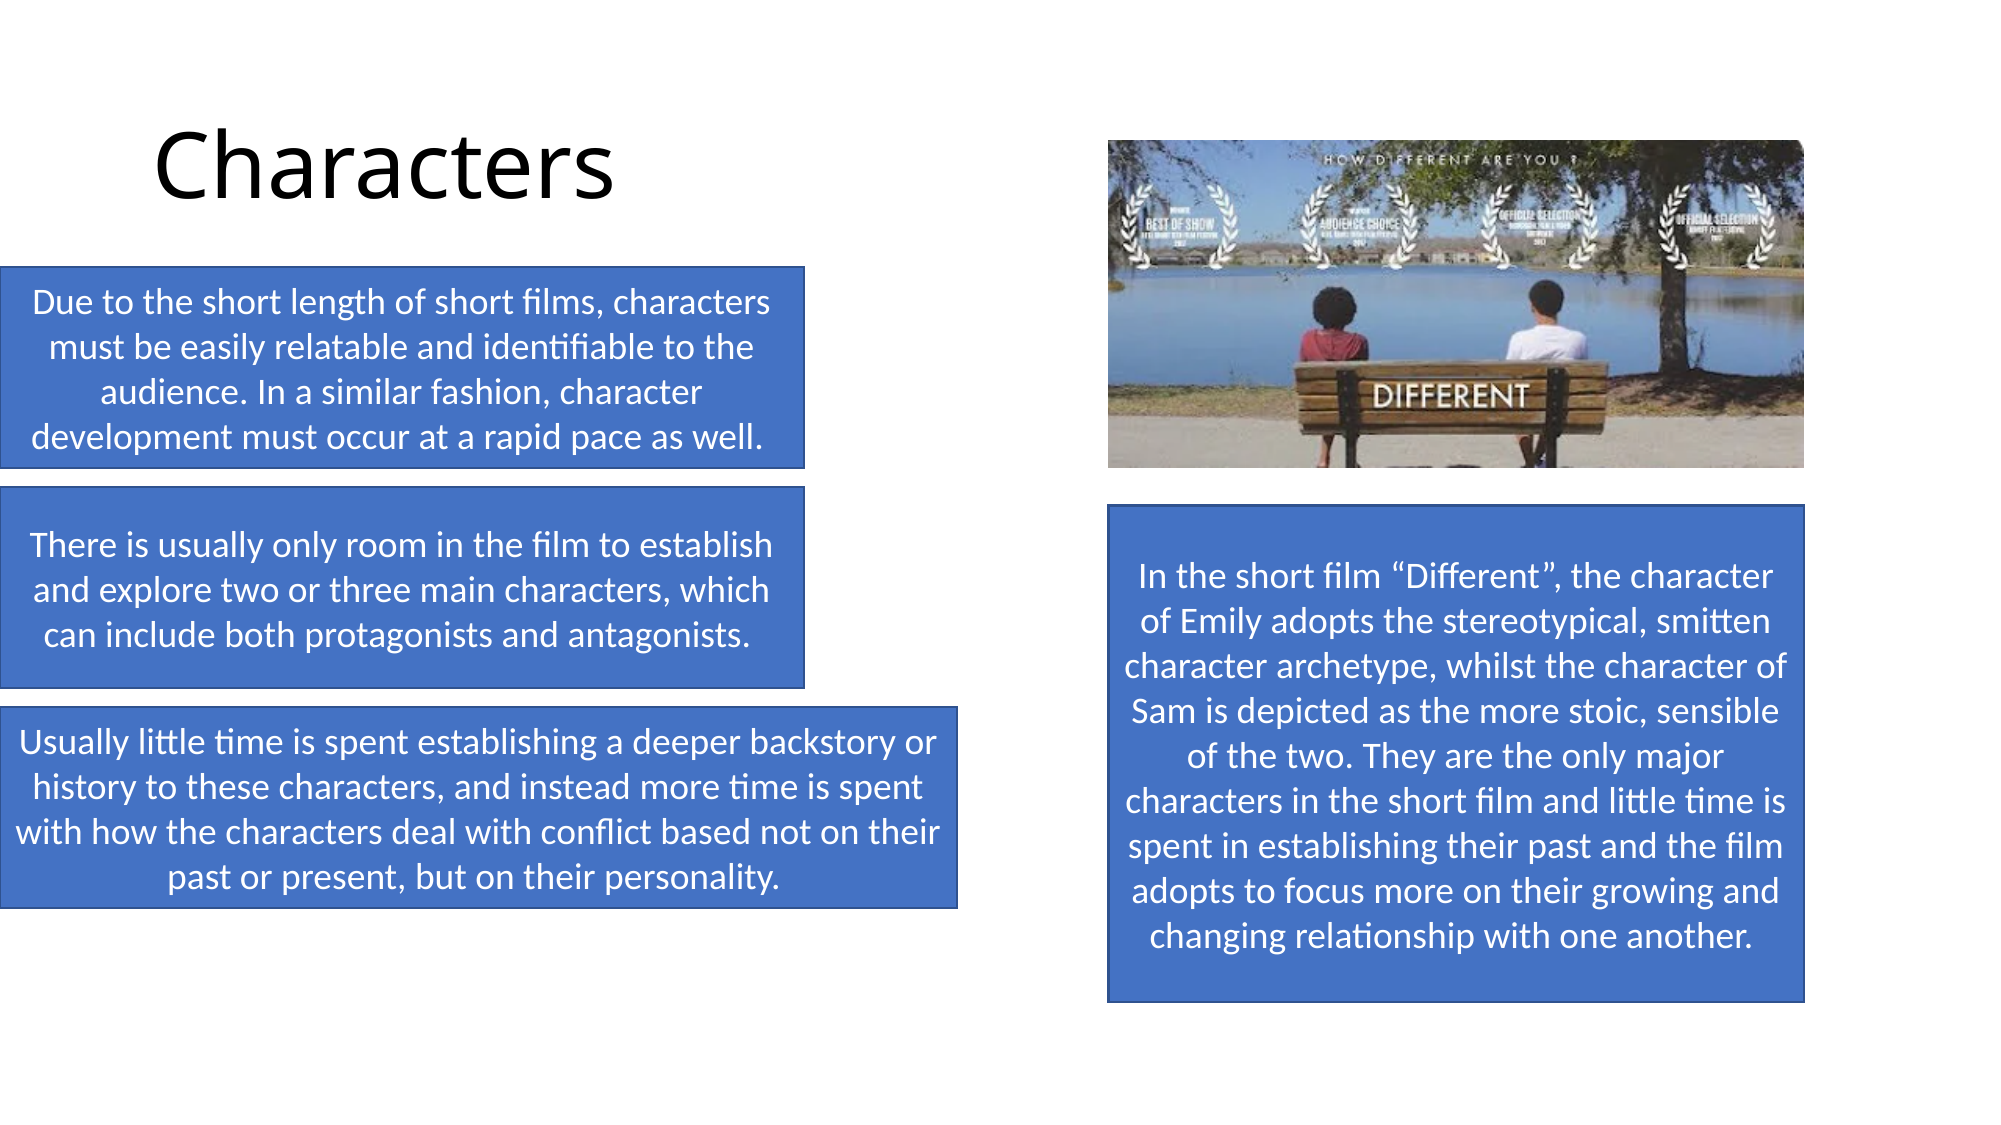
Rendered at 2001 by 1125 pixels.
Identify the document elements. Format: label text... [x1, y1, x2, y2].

text_box Due to the short length of short films, characters must be easily relatable and identifiable to the audience. In a similar fashion, character development must occur at a rapid pace as well. [0, 267, 804, 468]
picture [1108, 140, 1804, 468]
text_box Usually little time is spent establishing a deeper backstory or history to these characters, and instead more time is spent with how the characters deal with conflict based not on their past or present, but on their personality. [0, 707, 957, 908]
text_box In the short film “Different”, the character of Emily adopts the stereotypical, smitten character archetype, whilst the character of Sam is depicted as the more stoic, sensible of the two. They are the only major characters in the short film and little time is spent in establishing their past and the film adopts to focus more on their growing and changing relationship with one another. [1109, 506, 1804, 1002]
title Characters [137, 59, 1863, 278]
text_box There is usually only room in the film to establish and explore two or three main characters, which can include both protagonists and antagonists. [0, 487, 804, 688]
